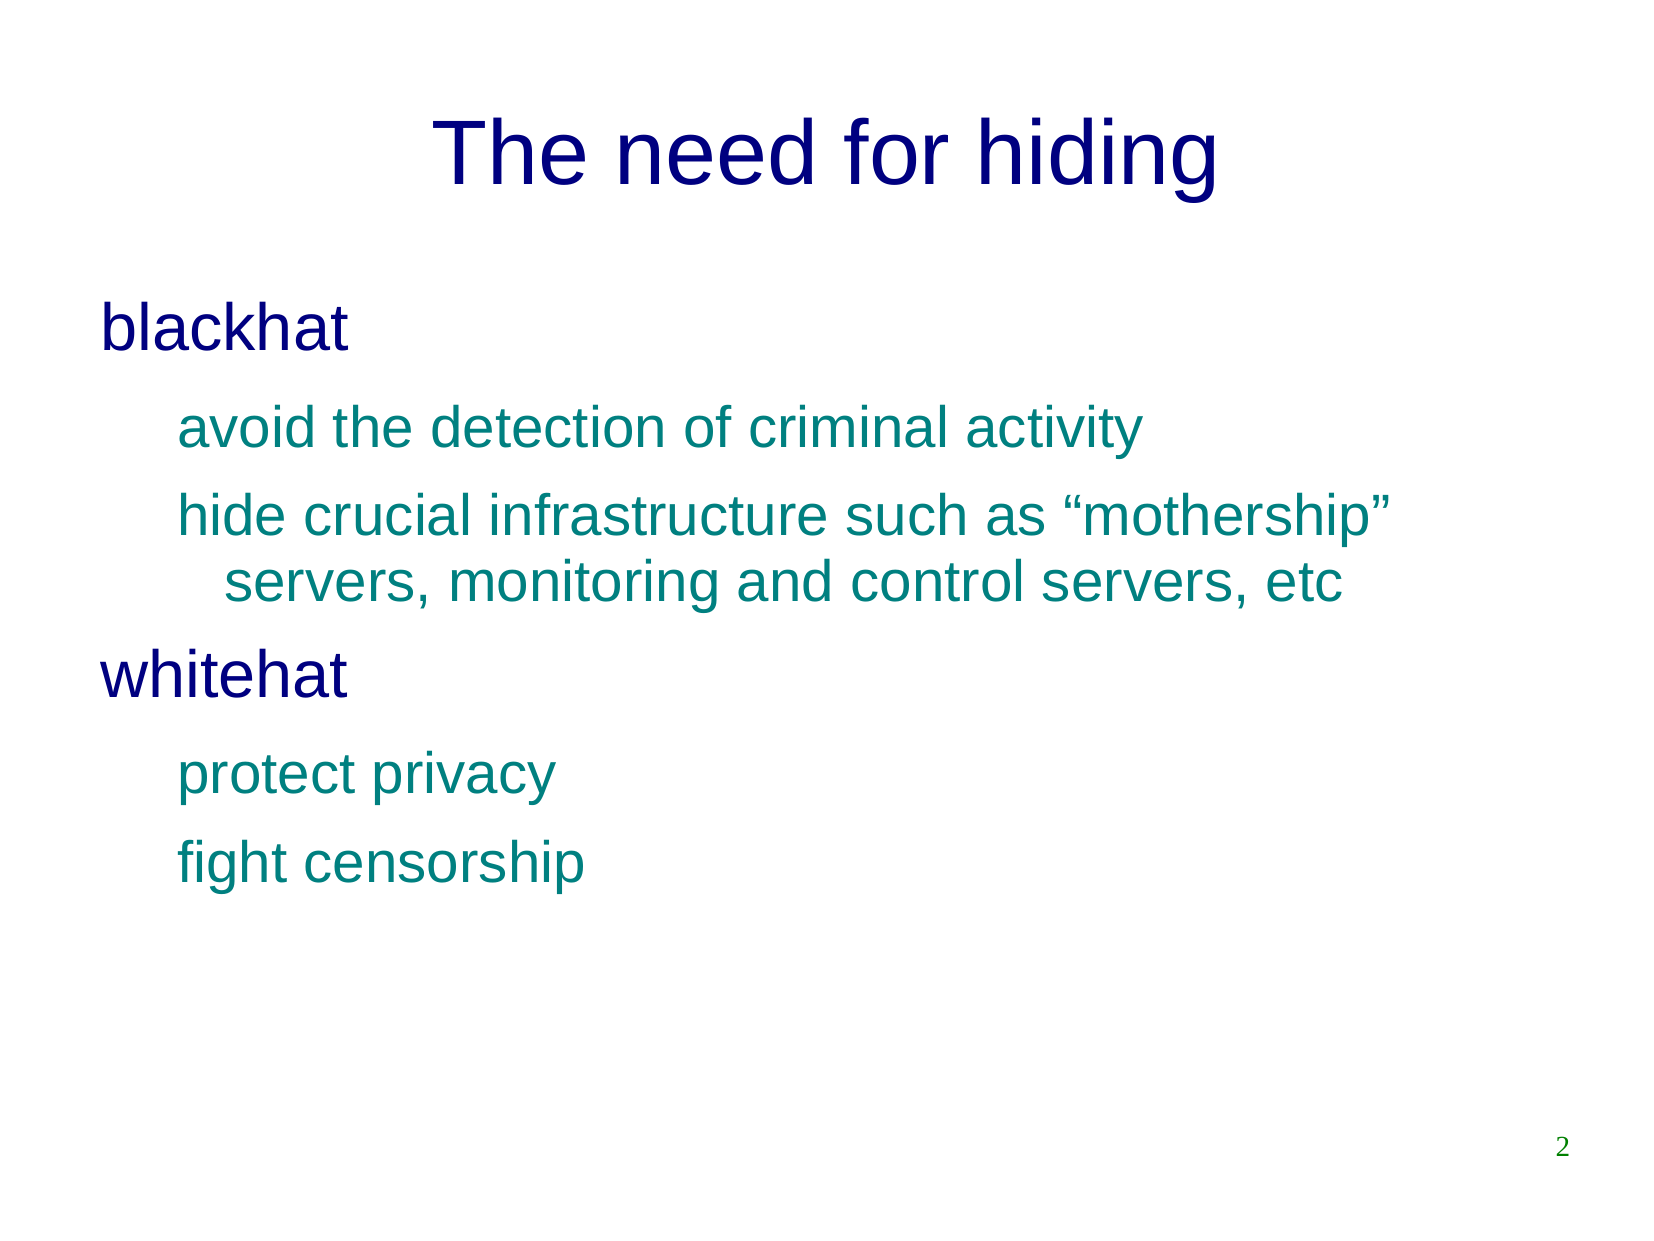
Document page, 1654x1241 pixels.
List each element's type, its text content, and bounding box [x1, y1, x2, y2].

title The need for hiding [82, 49, 1571, 257]
list blackhat avoid the detection of criminal activity hide crucial infrastructure such as “mothership” servers, monitoring and control servers, etc whitehat protect privacy fight censorship [82, 290, 1571, 1095]
